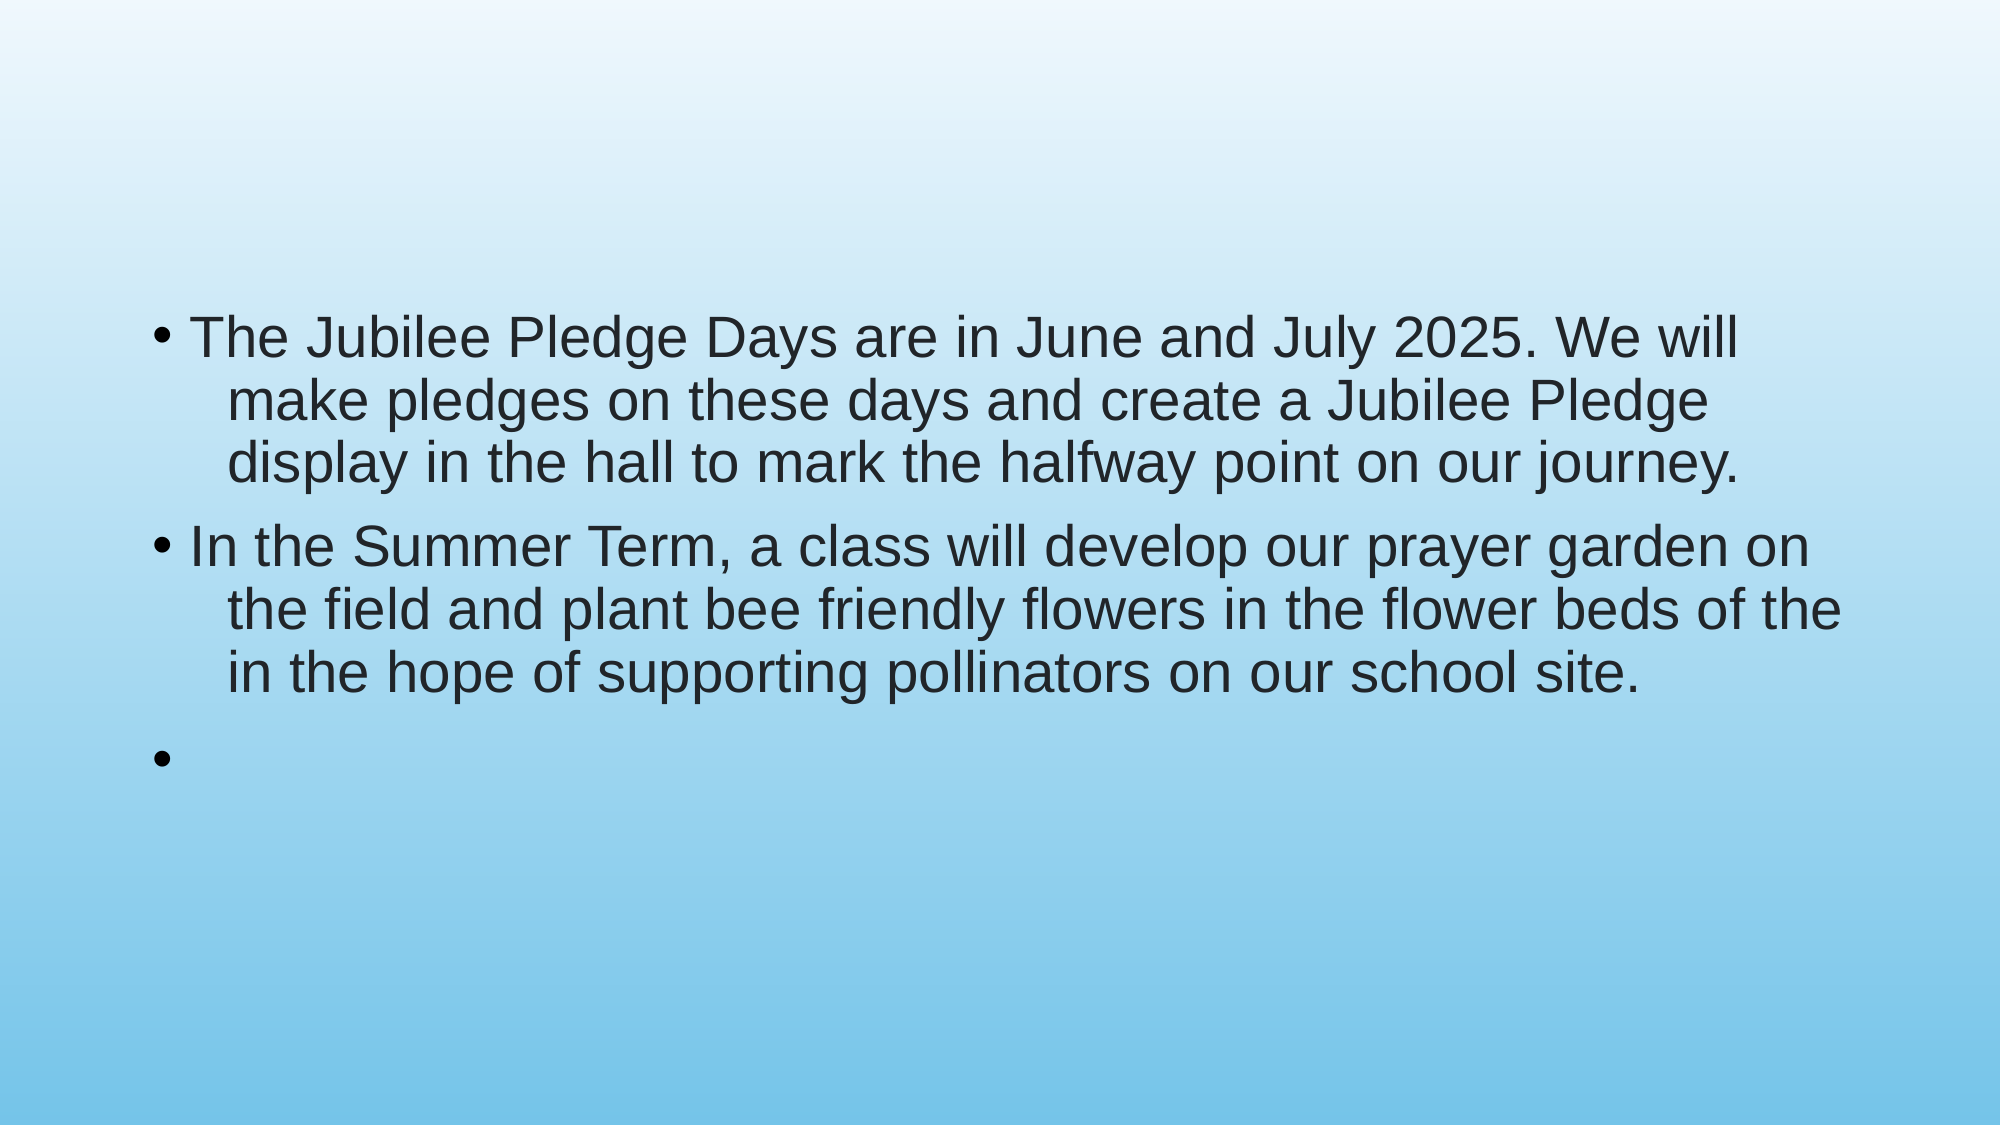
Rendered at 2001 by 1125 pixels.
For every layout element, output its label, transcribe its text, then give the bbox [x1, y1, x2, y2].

list The Jubilee Pledge Days are in June and July 2025. We will make pledges on these days and create a Jubilee Pledge display in the hall to mark the halfway point on our journey. In the Summer Term, a class will develop our prayer garden on the field and plant bee friendly flowers in the flower beds of the in the hope of supporting pollinators on our school site. [137, 299, 1863, 1014]
